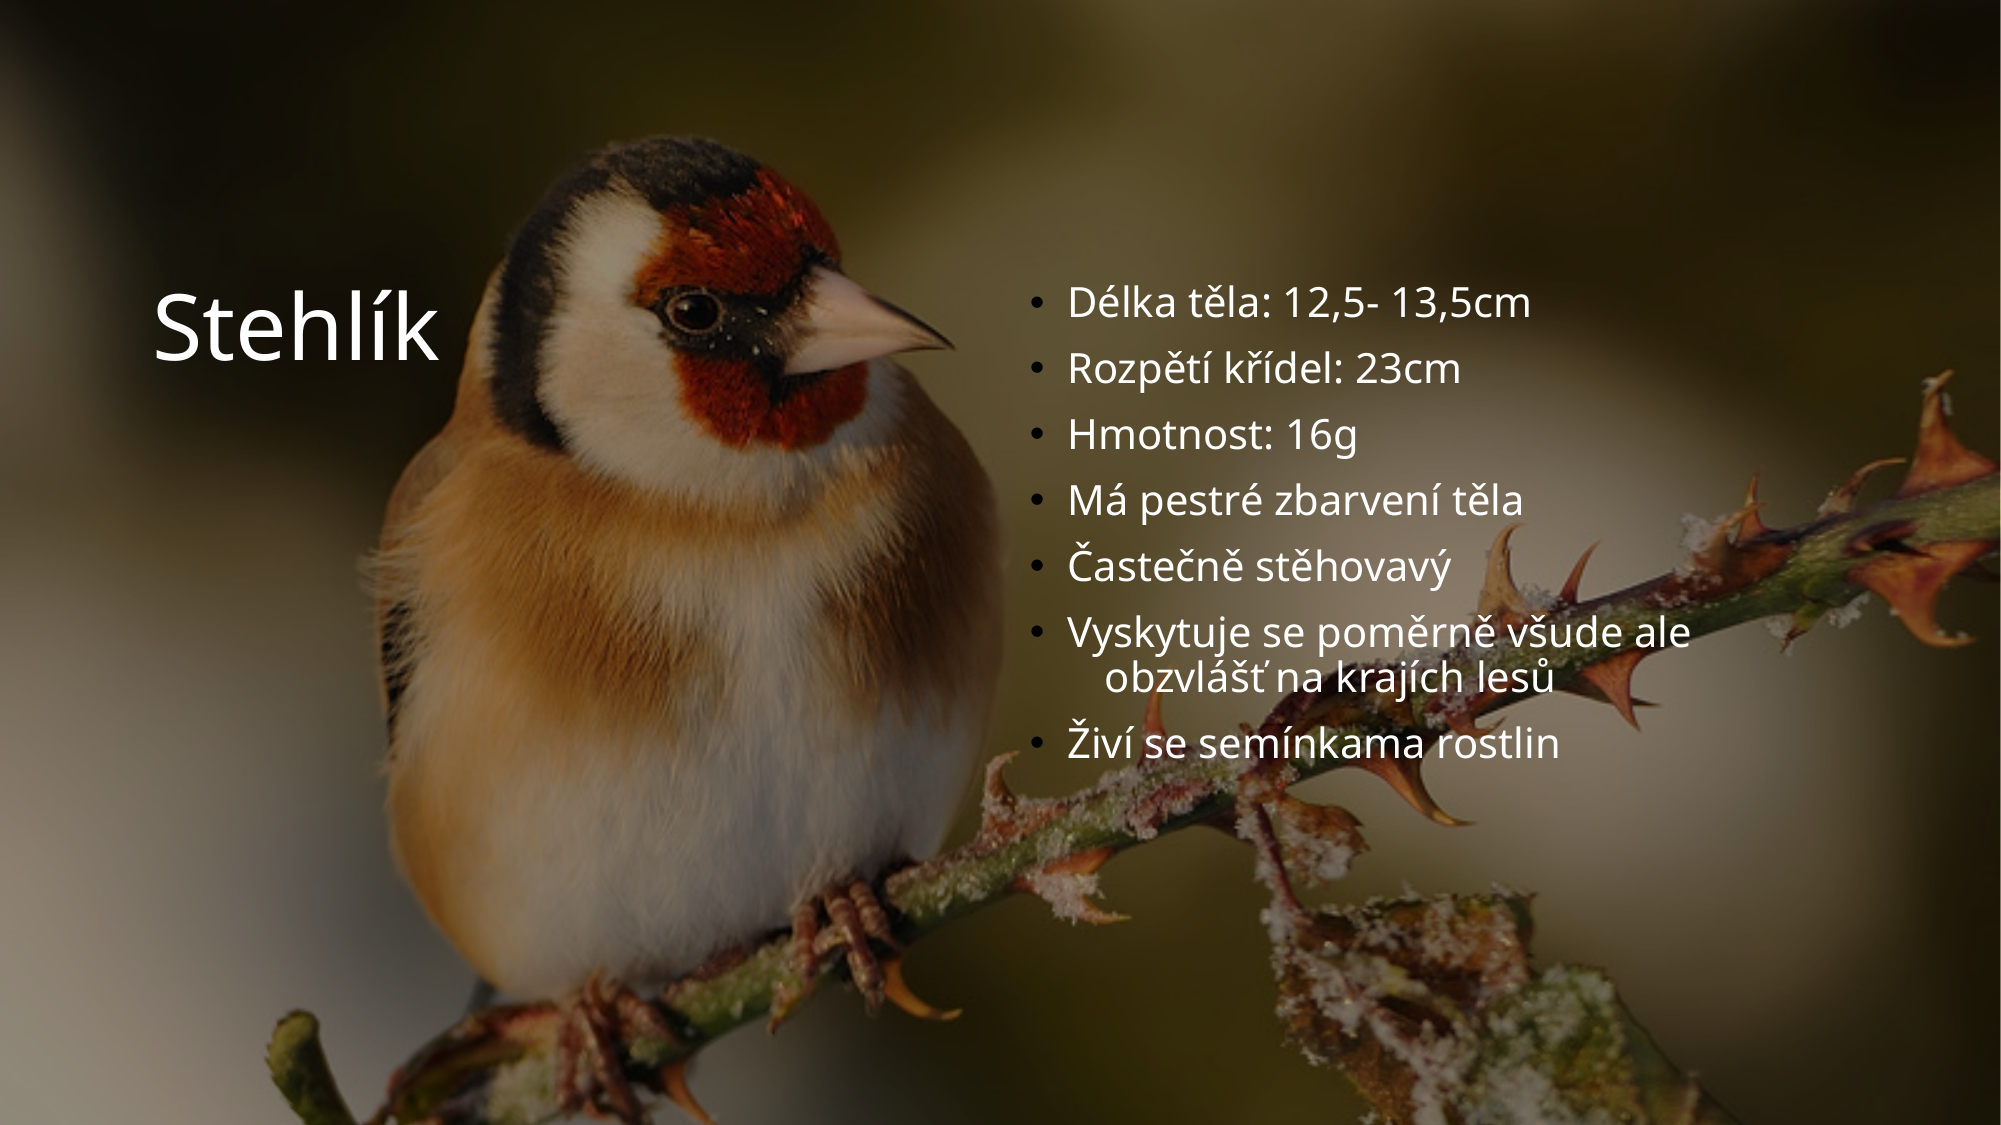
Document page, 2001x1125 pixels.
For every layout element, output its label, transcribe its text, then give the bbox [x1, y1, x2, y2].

picture [0, 0, 2000, 1125]
list Délka těla: 12,5- 13,5cm Rozpětí křídel: 23cm Hmotnost: 16g Má pestré zbarvení těla Častečně stěhovavý Vyskytuje se poměrně všude ale obzvlášť na krajích lesů Živí se semínkama rostlin [1014, 274, 1863, 943]
title Stehlík [137, 274, 984, 943]
